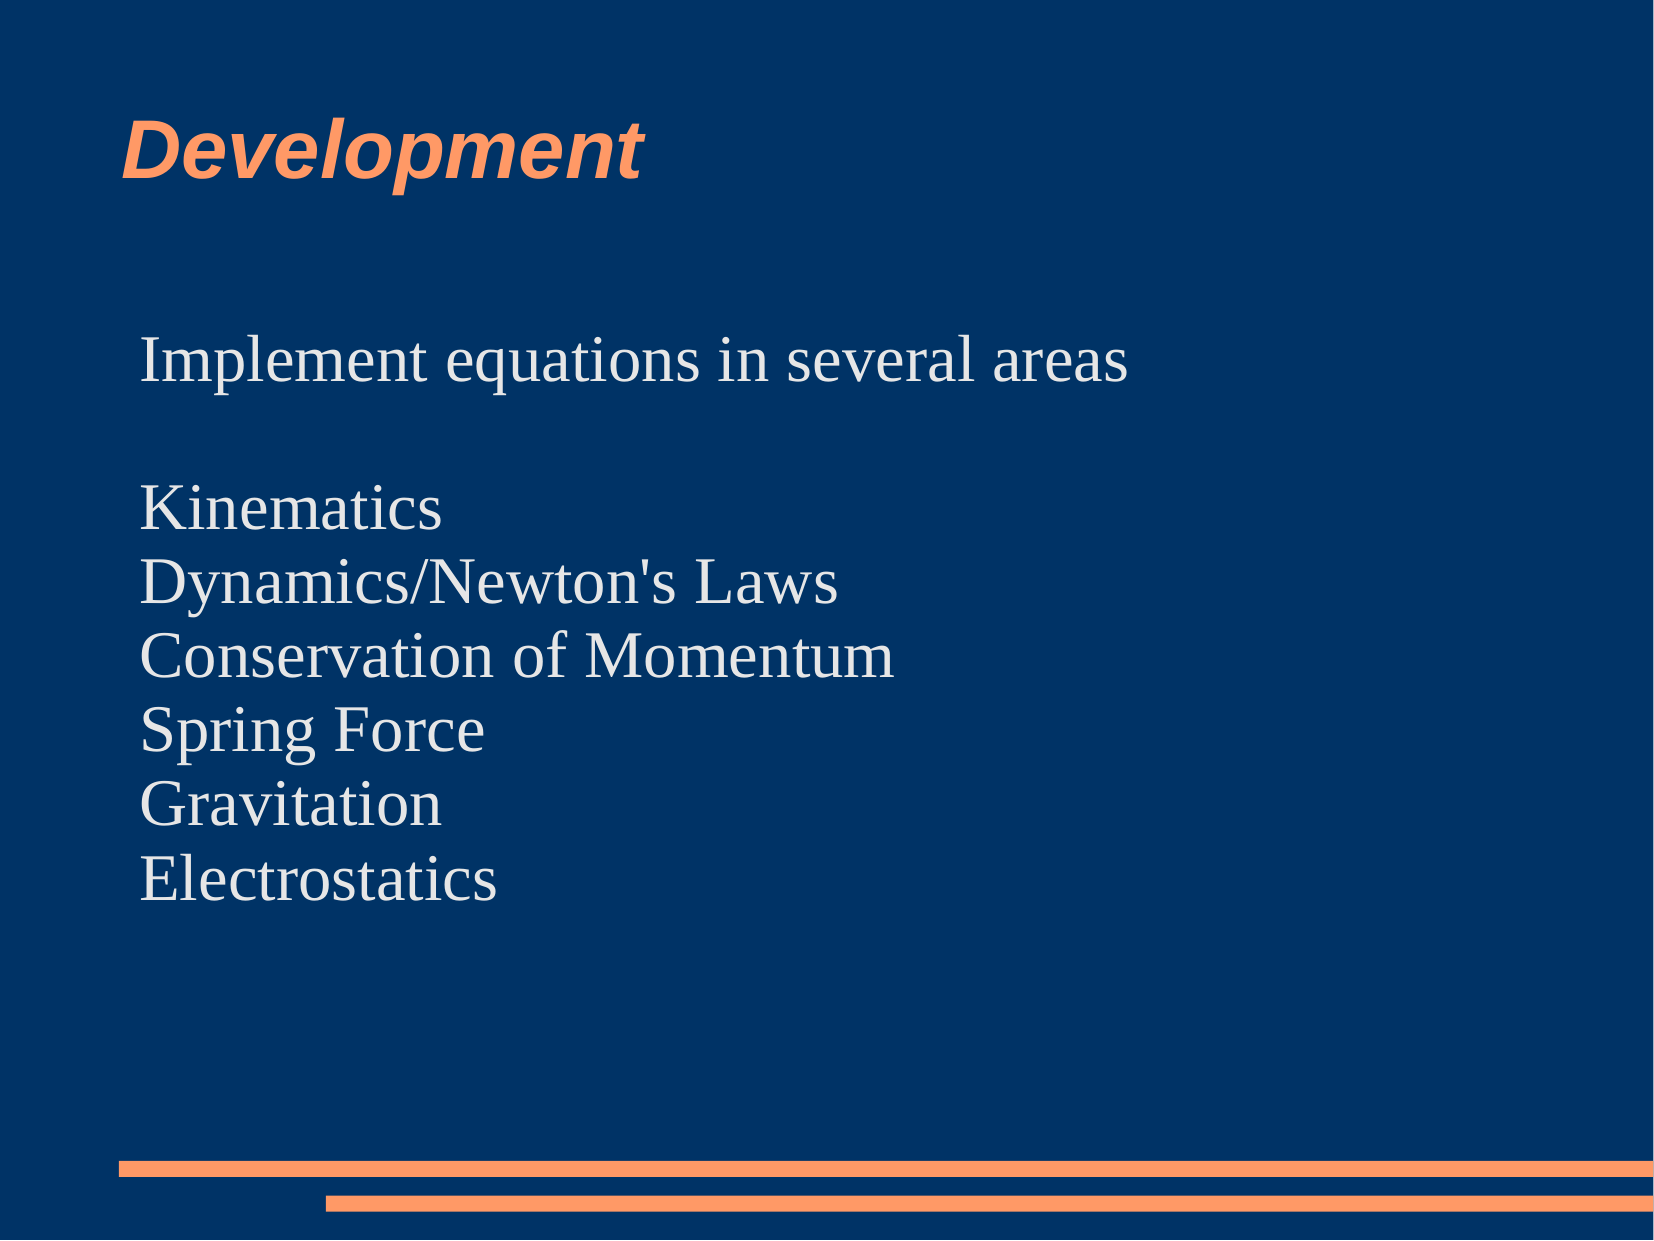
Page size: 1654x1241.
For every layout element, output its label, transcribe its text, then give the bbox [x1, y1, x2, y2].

list Implement equations in several areas Kinematics Dynamics/Newton's Laws Conservation of Momentum Spring Force Gravitation Electrostatics [121, 322, 1561, 1133]
title Development [121, 46, 1534, 254]
